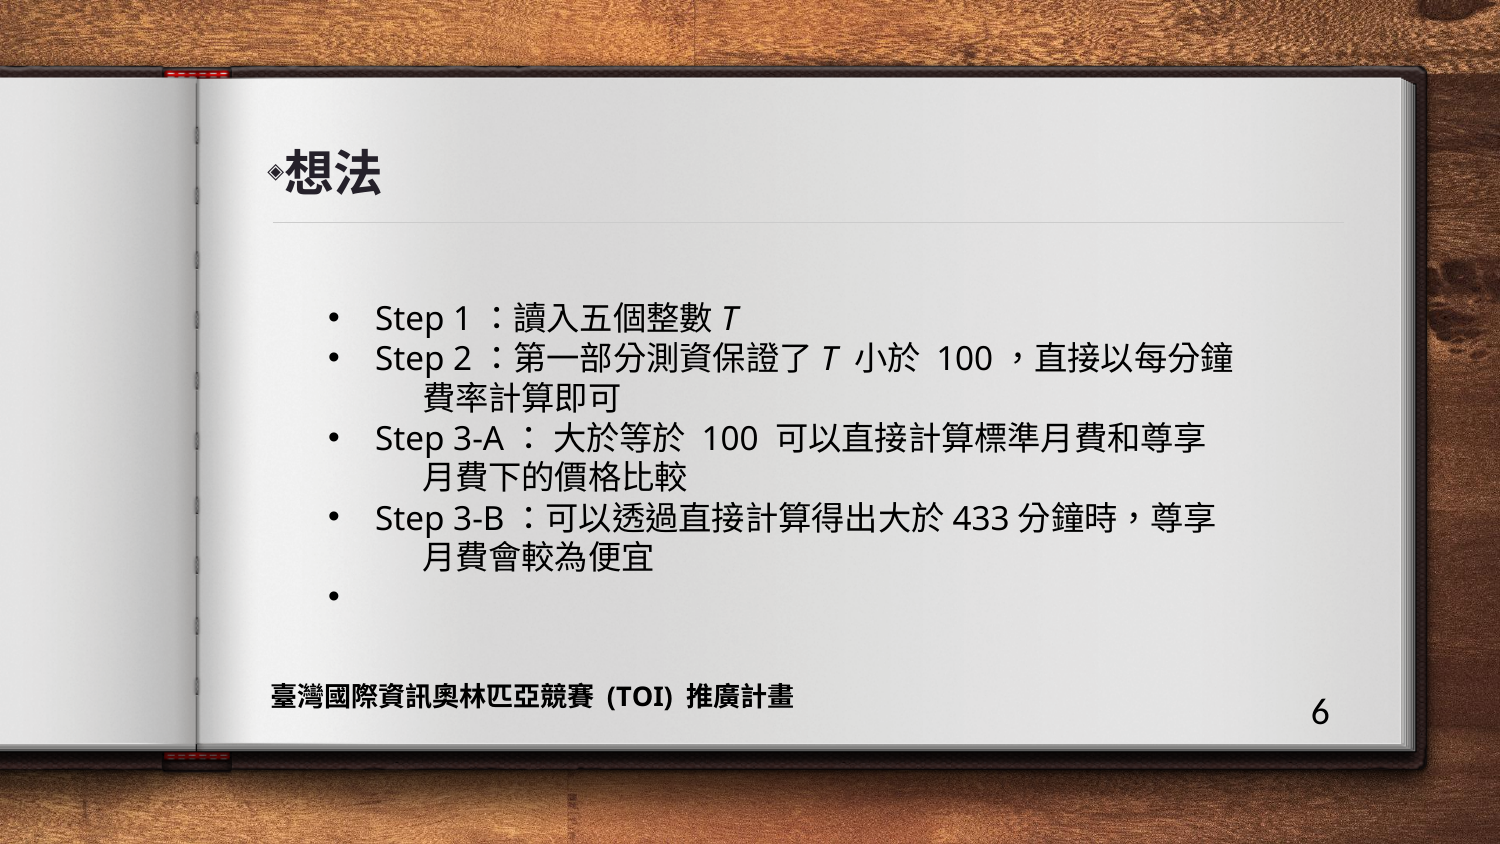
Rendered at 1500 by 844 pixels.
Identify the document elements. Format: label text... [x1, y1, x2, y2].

text_box Step 1：讀入五個整數T Step 2：第一部分測資保證了T 小於 100，直接以每分鐘費率計算即可 Step 3-A： 大於等於 100 可以直接計算標準月費和尊享月費下的價格比較 Step 3-B：可以透過直接計算得出大於433分鐘時，尊享月費會較為便宜 [313, 289, 1254, 628]
text_box 6 [1295, 672, 1386, 737]
list 想法 [252, 126, 1194, 216]
